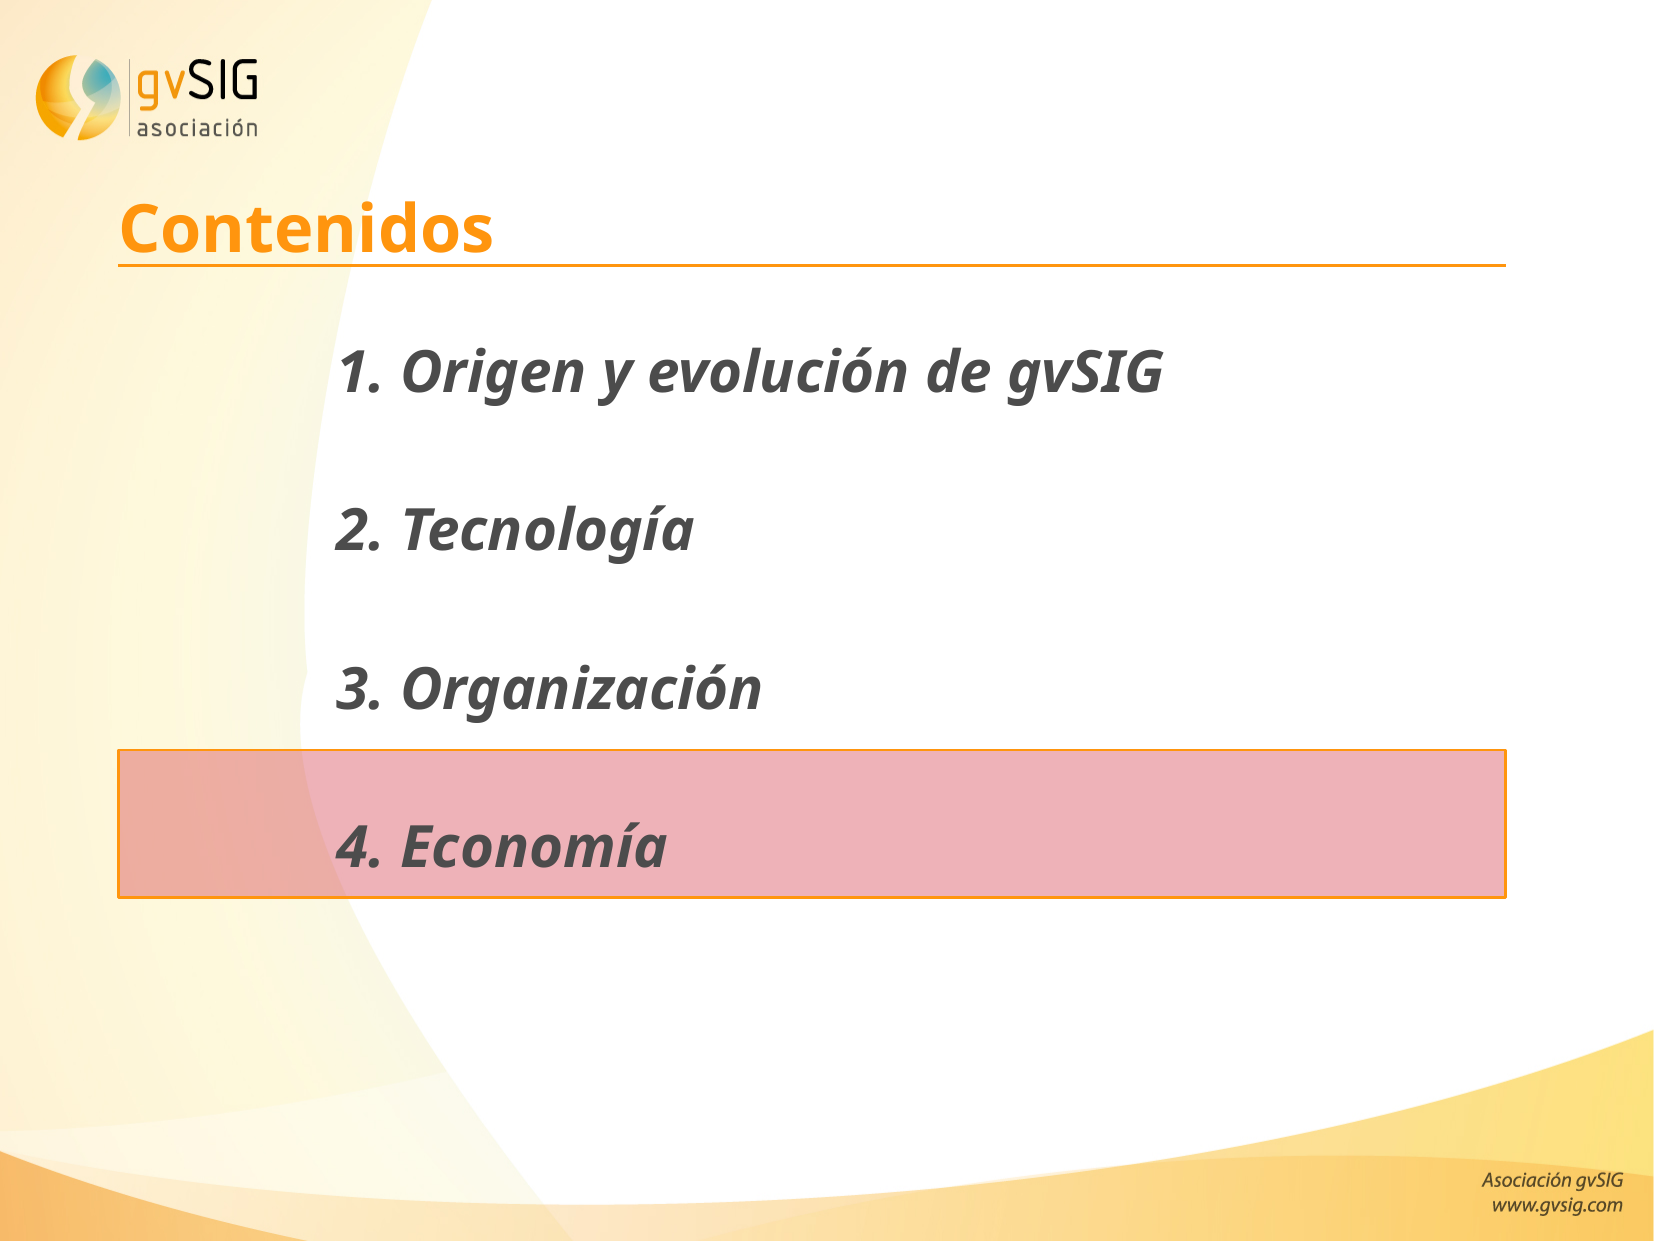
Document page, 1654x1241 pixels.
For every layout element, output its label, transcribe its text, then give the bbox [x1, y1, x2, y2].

text_box [1300, 750, 1506, 898]
title 1. Origen y evolución de gvSIG 2. Tecnología 3. Organización 4. Economía [336, 381, 1300, 992]
title Contenidos [118, 177, 1607, 276]
picture [0, 0, 1654, 1241]
text_box [118, 750, 336, 898]
